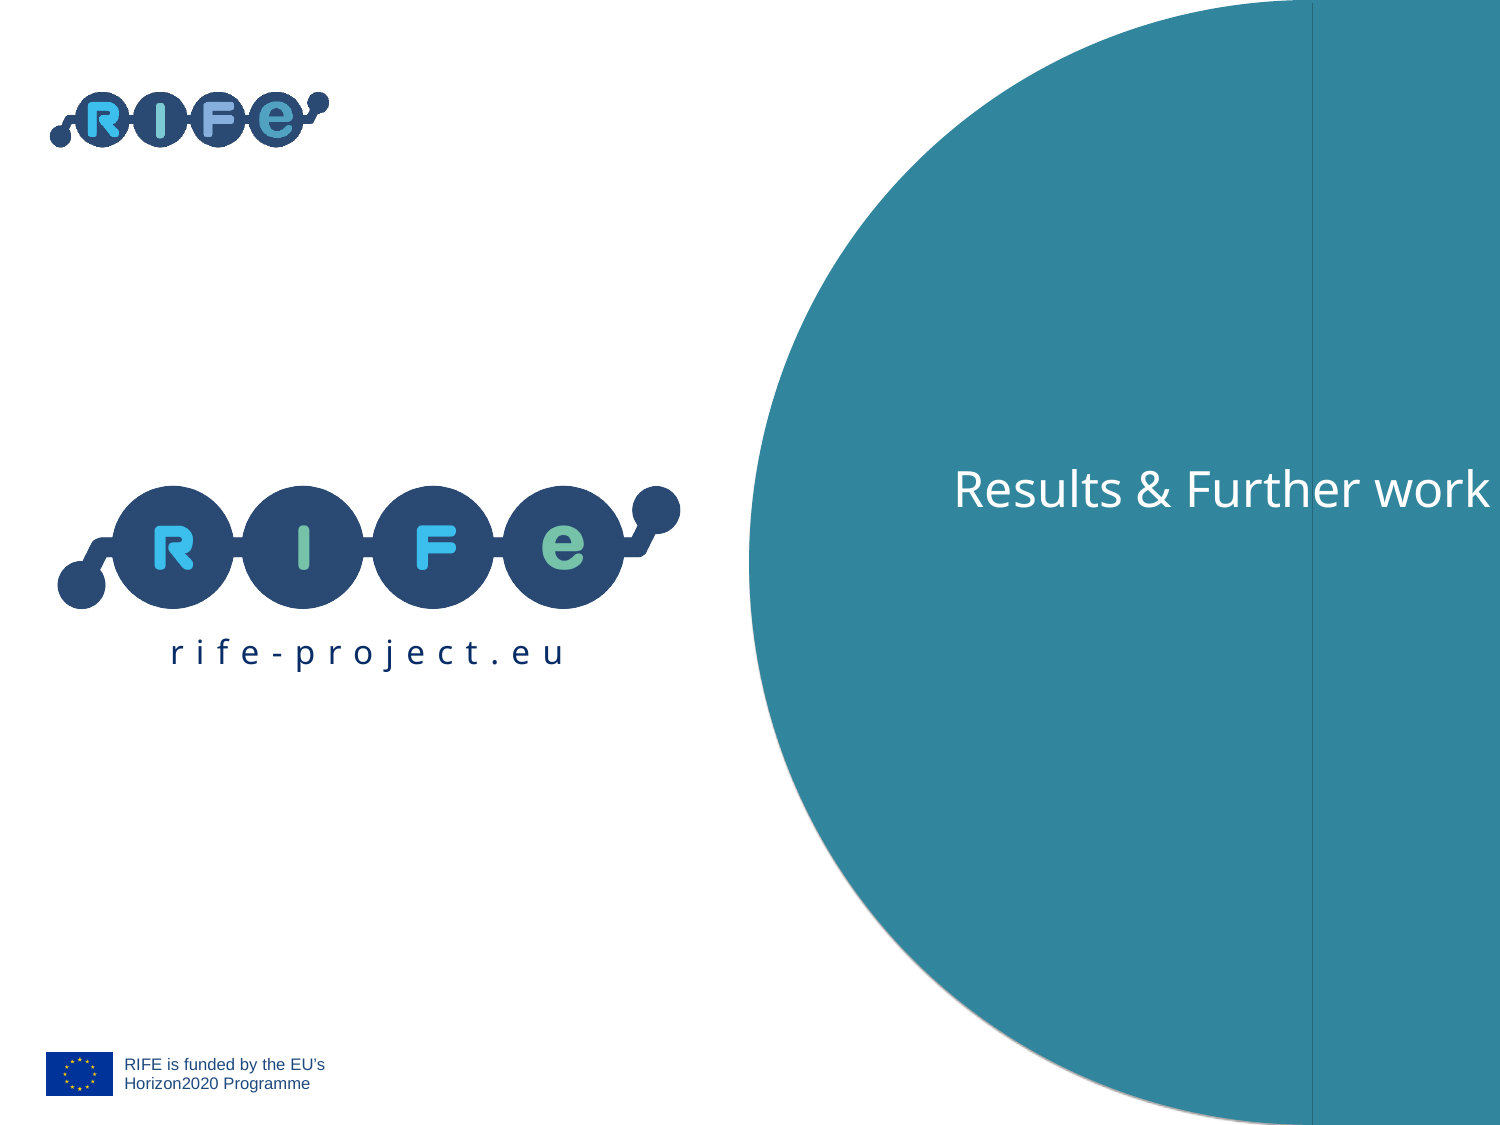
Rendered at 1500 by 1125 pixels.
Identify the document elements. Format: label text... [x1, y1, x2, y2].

picture [0, 29, 382, 204]
picture [0, 347, 791, 736]
picture [46, 1052, 113, 1096]
text_box Results & Further work [460, 450, 1500, 564]
